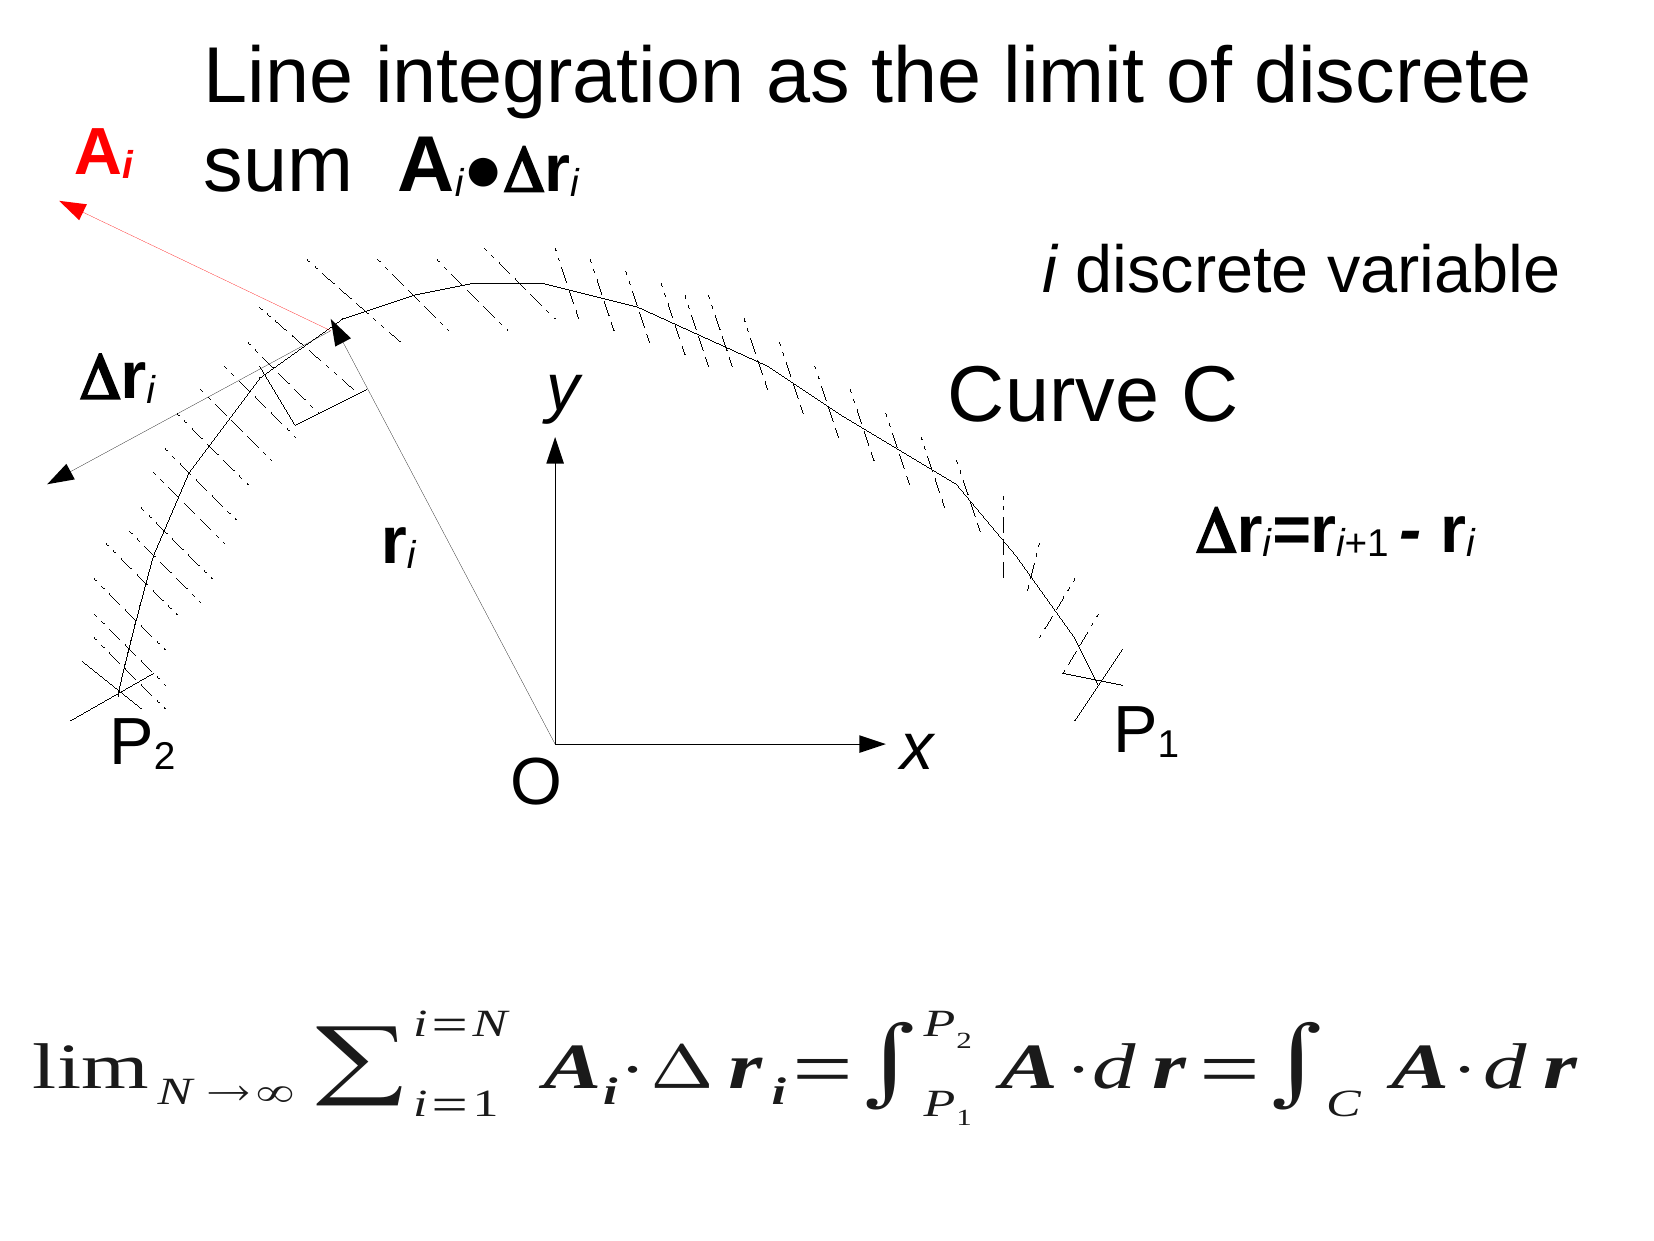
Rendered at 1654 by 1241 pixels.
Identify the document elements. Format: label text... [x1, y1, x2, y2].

text_box Dri [64, 330, 231, 443]
text_box Dri=ri+1 - ri [1181, 484, 1642, 596]
text_box Ai [59, 106, 188, 218]
text_box x [885, 701, 1052, 792]
text_box Line integration as the limit of discrete sum Ai●Dri [188, 23, 1583, 235]
text_box P1 [1098, 685, 1264, 797]
text_box y [531, 342, 697, 433]
chart [10, 1003, 1596, 1132]
text_box ri [366, 496, 532, 608]
text_box Curve C [933, 342, 1300, 446]
text_box O [496, 737, 662, 827]
text_box i discrete variable [1027, 224, 1619, 340]
text_box P2 [94, 696, 260, 809]
